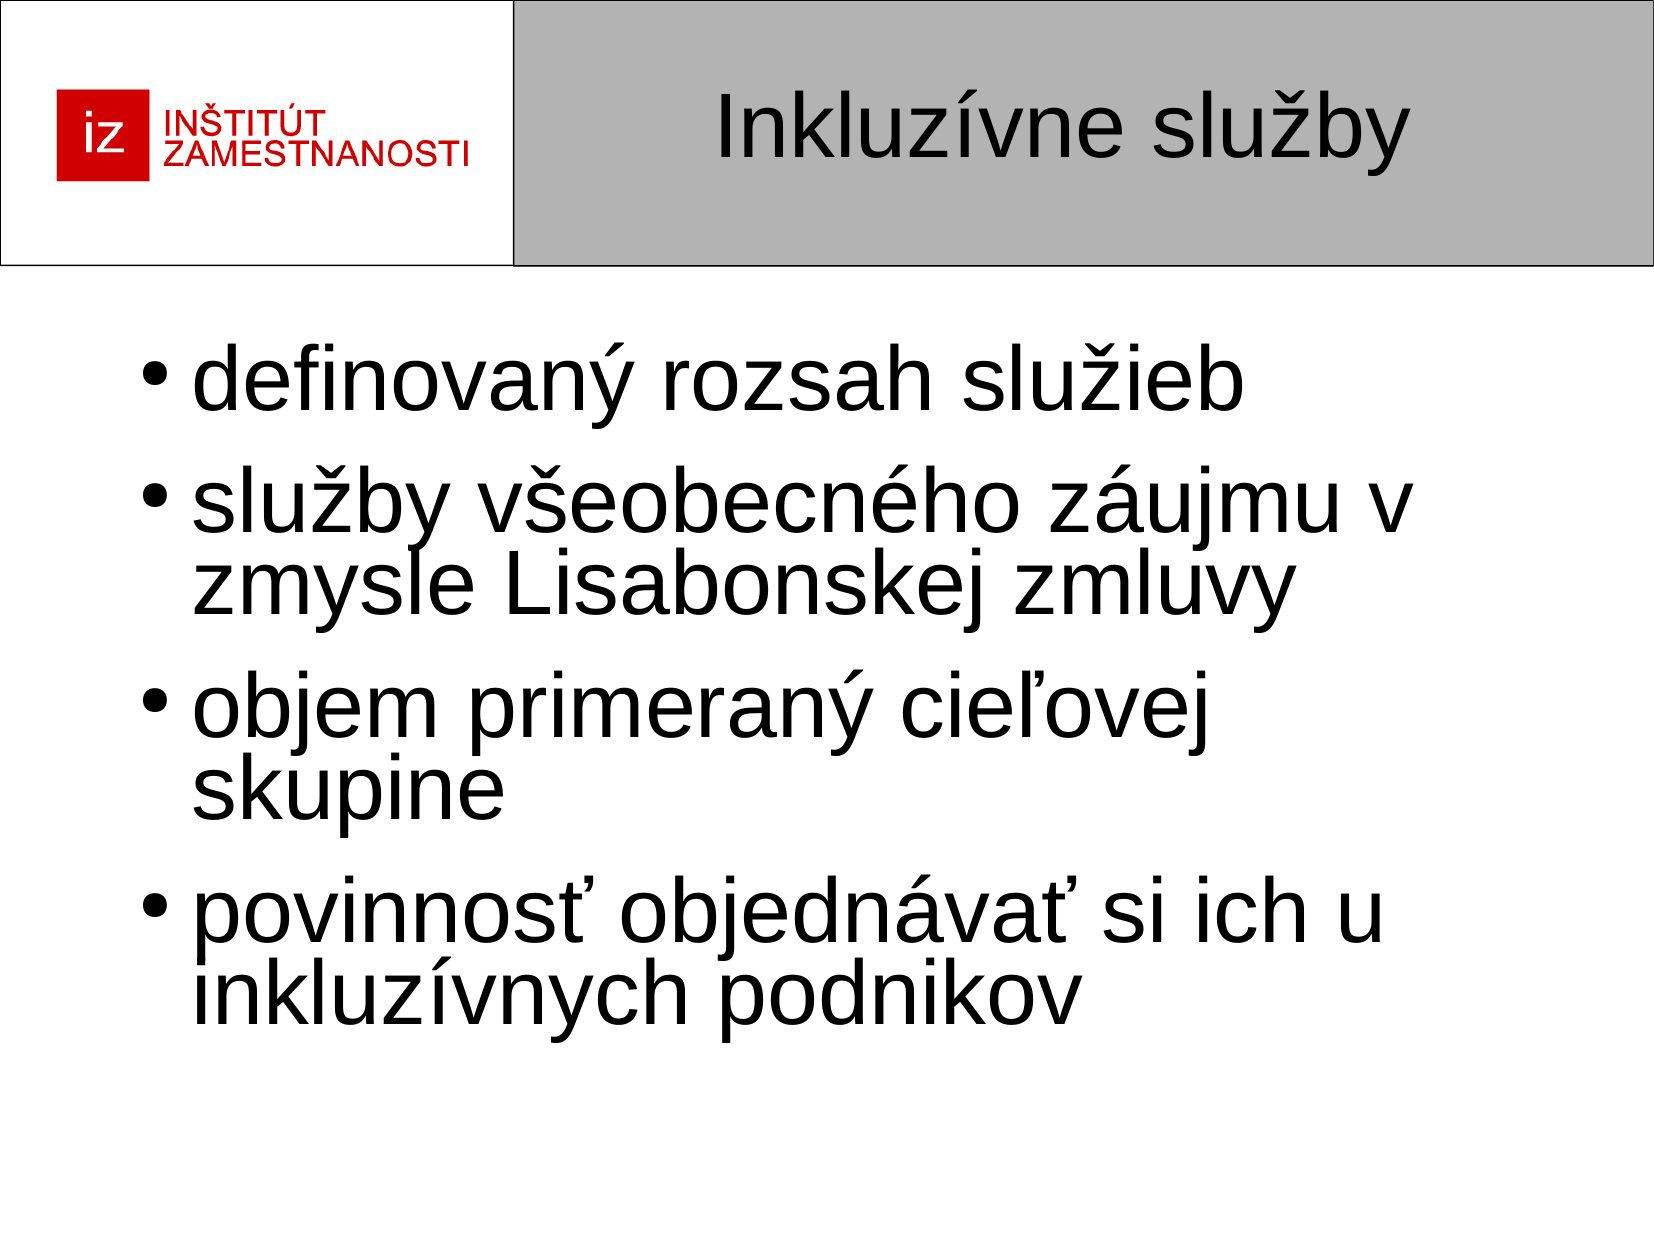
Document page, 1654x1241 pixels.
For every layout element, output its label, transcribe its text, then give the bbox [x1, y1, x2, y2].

title Inkluzívne služby [561, 37, 1565, 229]
picture [5, 8, 512, 257]
list definovaný rozsah služieb služby všeobecného záujmu v zmysle Lisabonskej zmluvy objem primeraný cieľovej skupine povinnosť objednávať si ich u inkluzívnych podnikov [121, 344, 1533, 1112]
